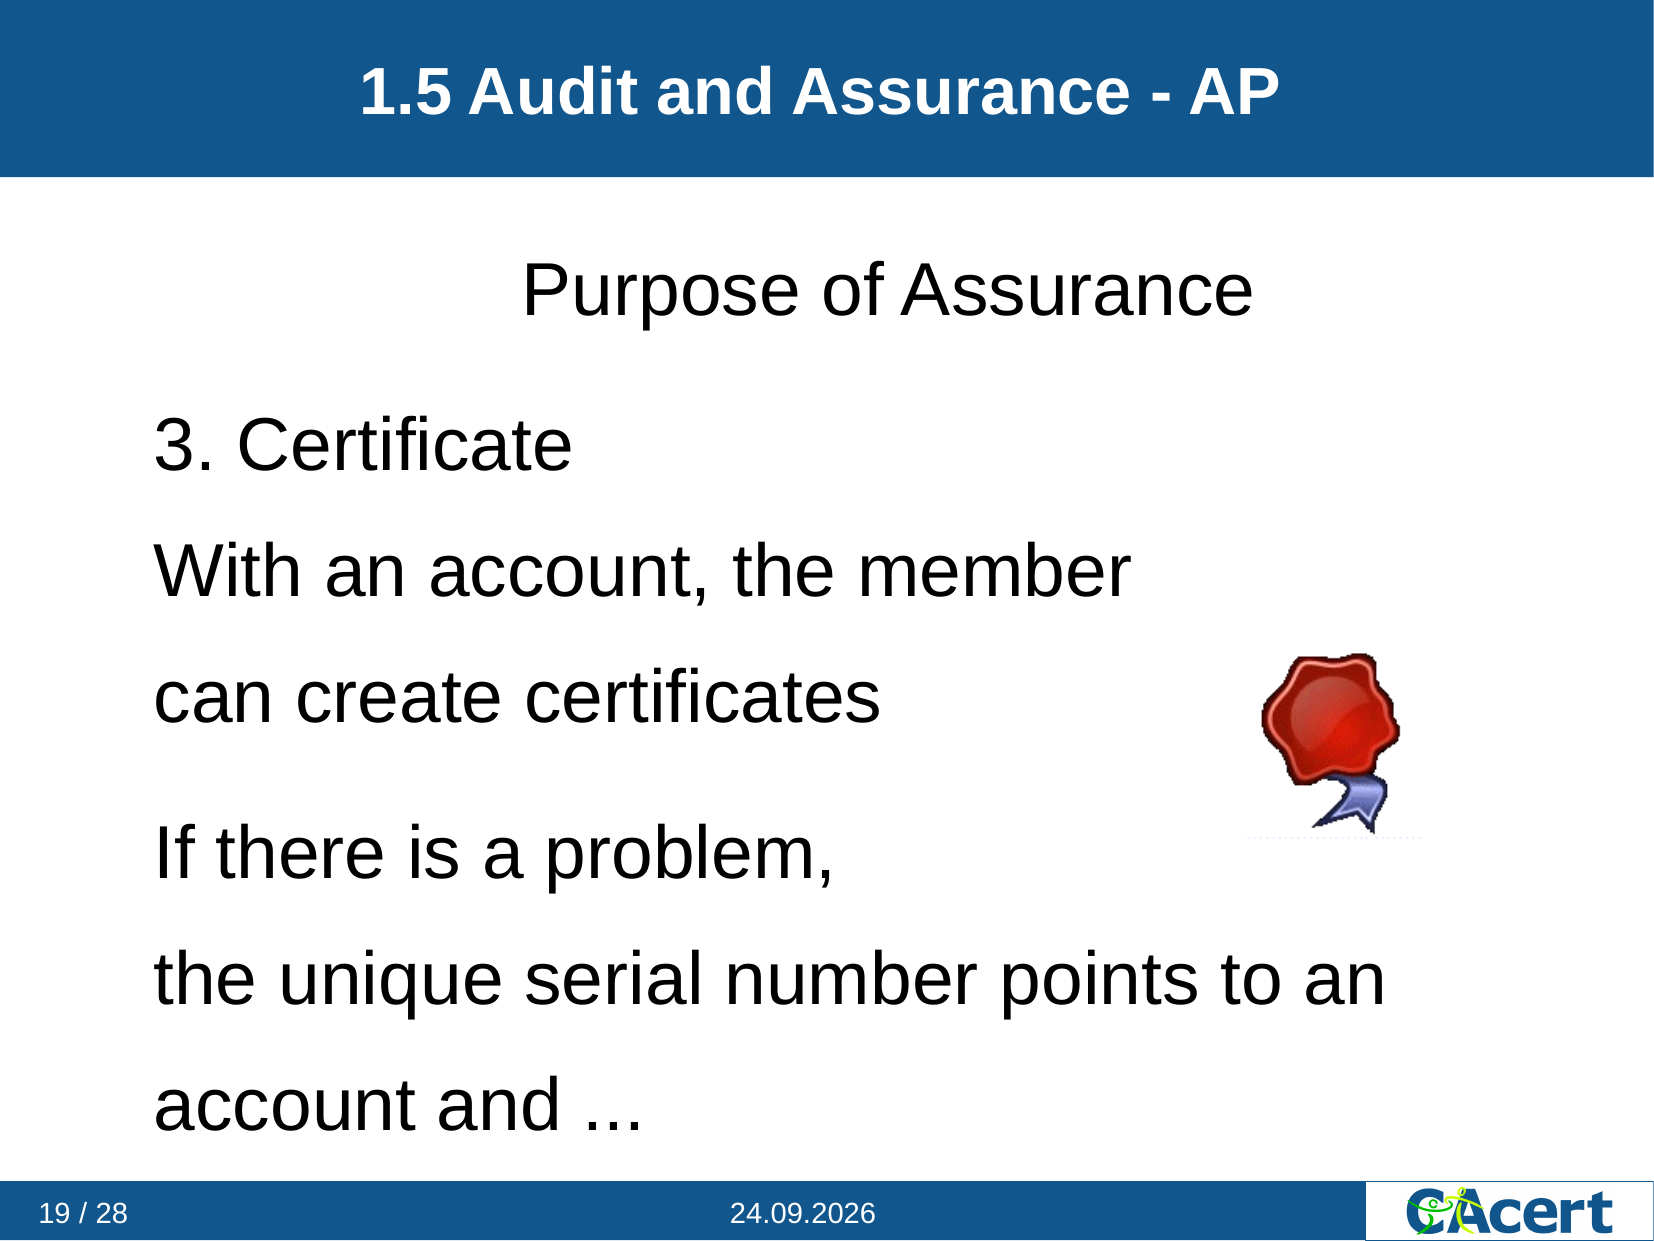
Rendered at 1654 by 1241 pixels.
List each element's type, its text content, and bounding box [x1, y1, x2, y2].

picture [1406, 1186, 1613, 1235]
list Purpose of Assurance 3. Certificate With an account, the member can create certificates If there is a problem, the unique serial number points to an account and ... [82, 205, 1625, 1105]
title 1.5 Audit and Assurance - AP [76, 17, 1565, 166]
picture [1240, 649, 1430, 839]
